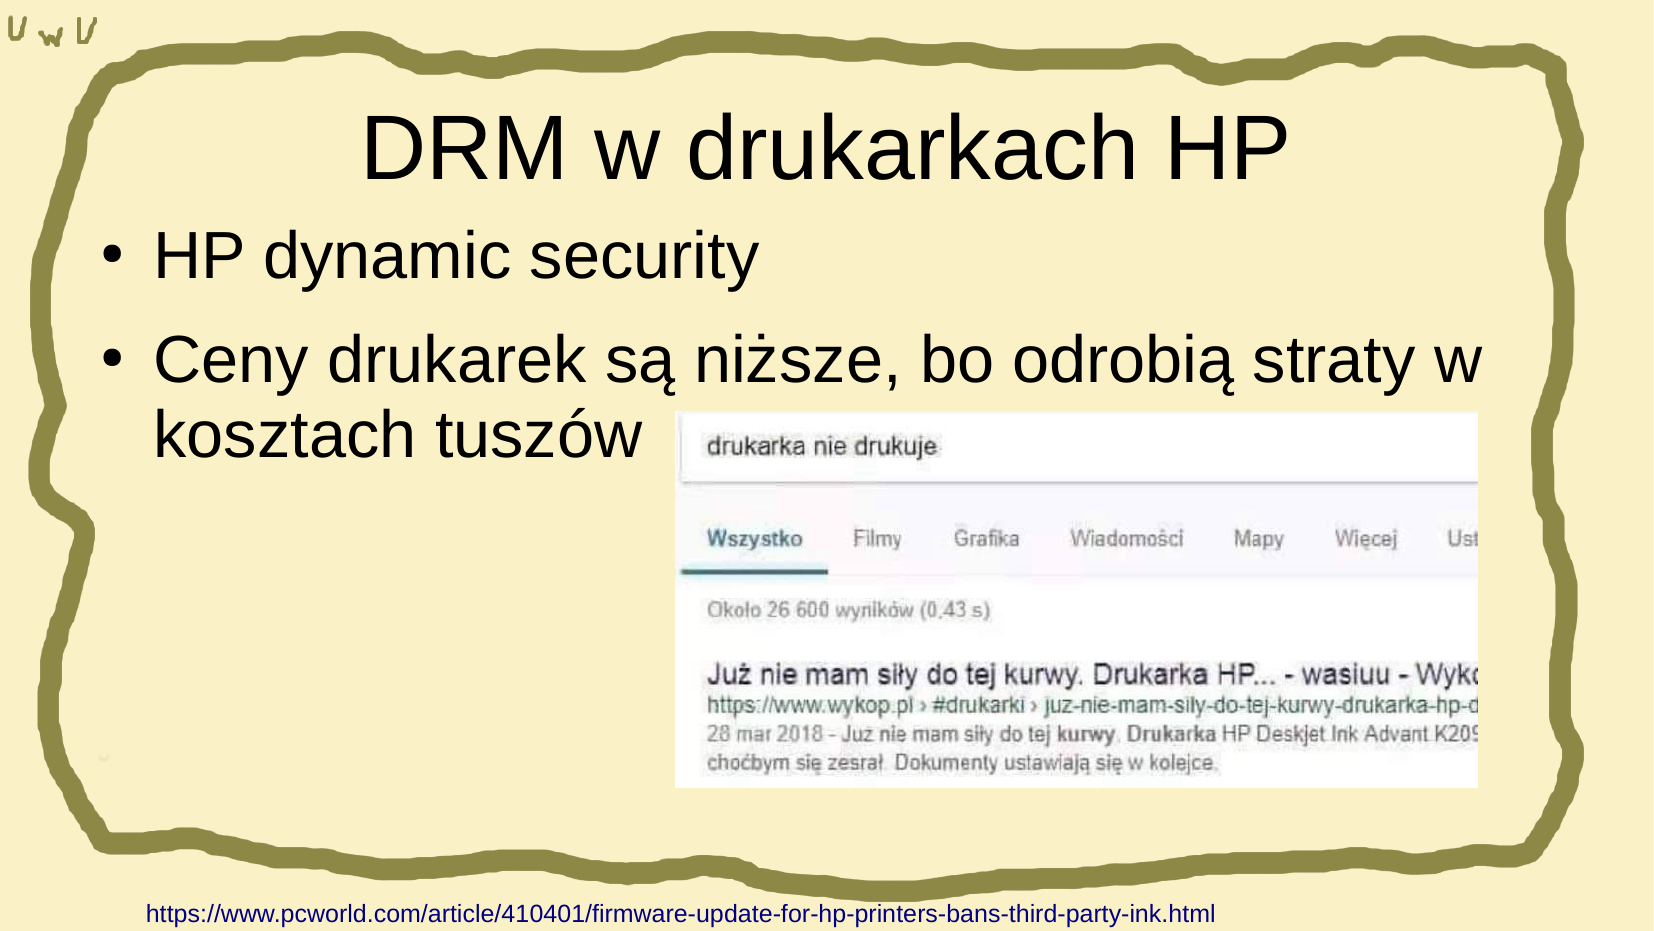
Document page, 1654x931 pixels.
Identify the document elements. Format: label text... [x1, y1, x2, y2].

list HP dynamic security Ceny drukarek są niższe, bo odrobią straty w kosztach tuszów [82, 217, 1571, 758]
title DRM w drukarkach HP [82, 69, 1571, 217]
picture [0, 0, 1654, 931]
list https://www.pcworld.com/article/410401/firmware-update-for-hp-printers-bans-third-party-ink.html [75, 900, 1564, 931]
